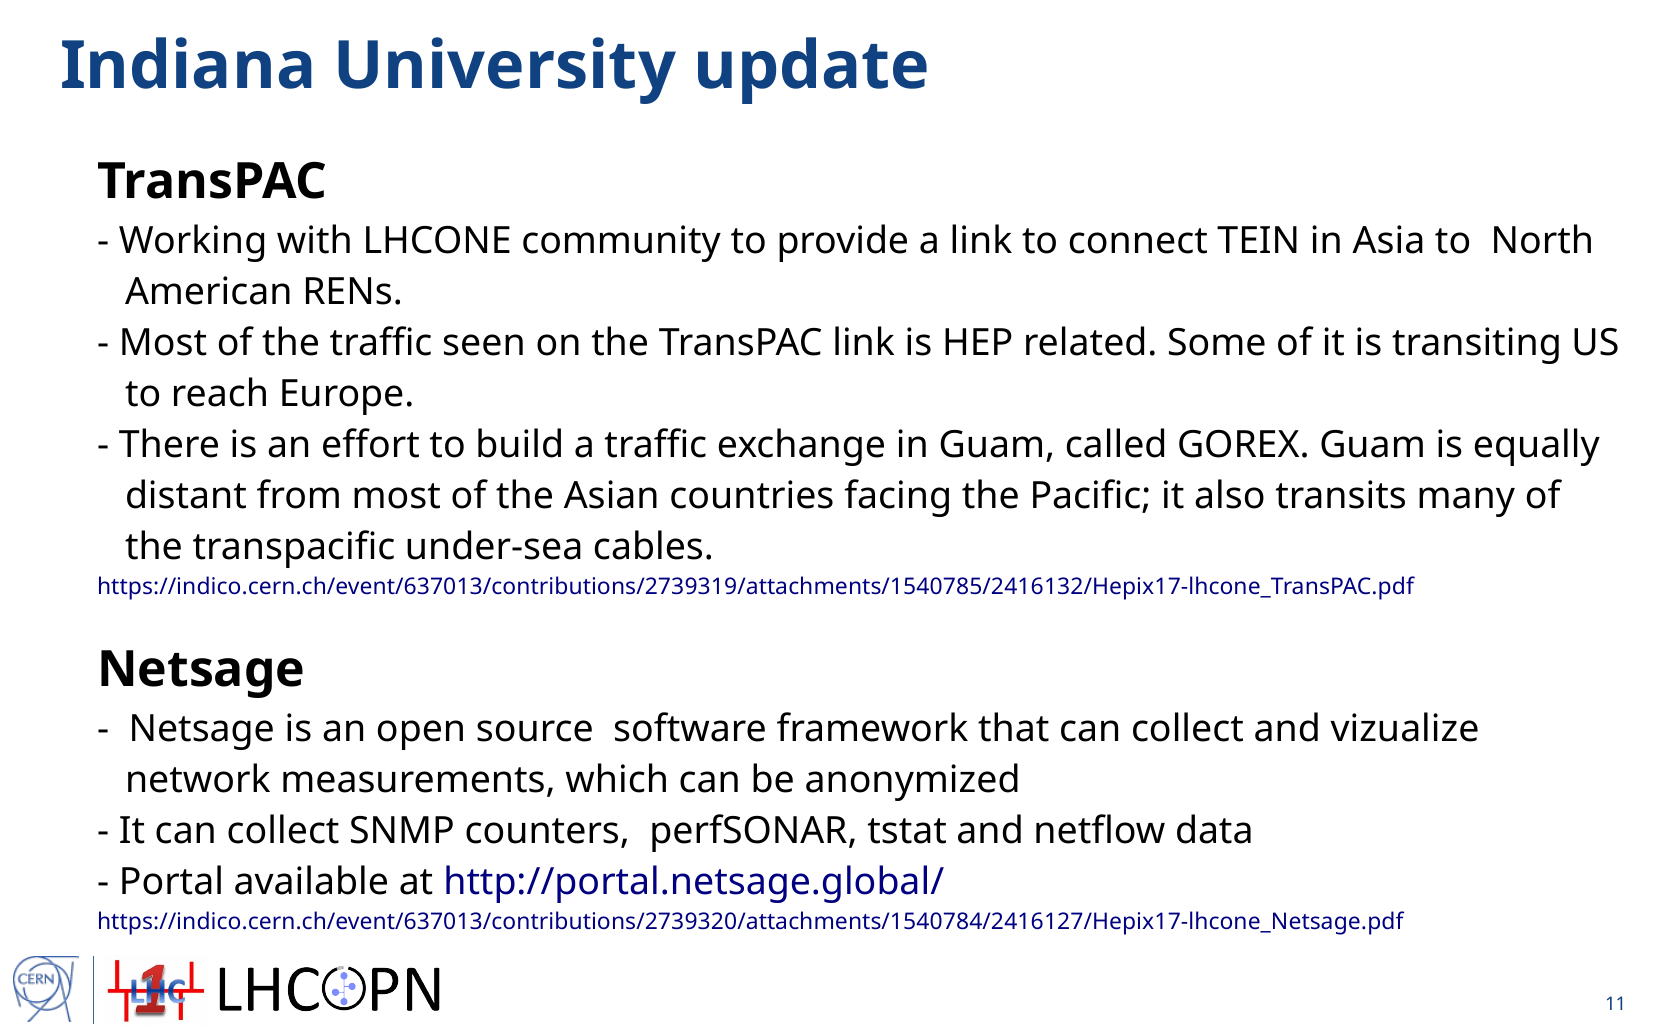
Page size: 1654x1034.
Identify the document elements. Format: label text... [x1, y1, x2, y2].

text_box TransPAC - Working with LHCONE community to provide a link to connect TEIN in Asia to North American RENs. - Most of the traffic seen on the TransPAC link is HEP related. Some of it is transiting US to reach Europe. - There is an effort to build a traffic exchange in Guam, called GOREX. Guam is equally distant from most of the Asian countries facing the Pacific; it also transits many of the transpacific under-sea cables. https://indico.cern.ch/event/637013/contributions/2739319/attachments/1540785/2416132/Hepix17-lhcone_TransPAC.pdf Netsage - Netsage is an open source software framework that can collect and vizualize network measurements, which can be anonymized - It can collect SNMP counters, perfSONAR, tstat and netflow data - Portal available at http://portal.netsage.global/ https://indico.cern.ch/event/637013/contributions/2739320/attachments/1540784/2416127/Hepix17-lhcone_Netsage.pdf [82, 137, 1638, 1032]
title Indiana University update [60, 0, 1528, 138]
picture [13, 956, 79, 1032]
